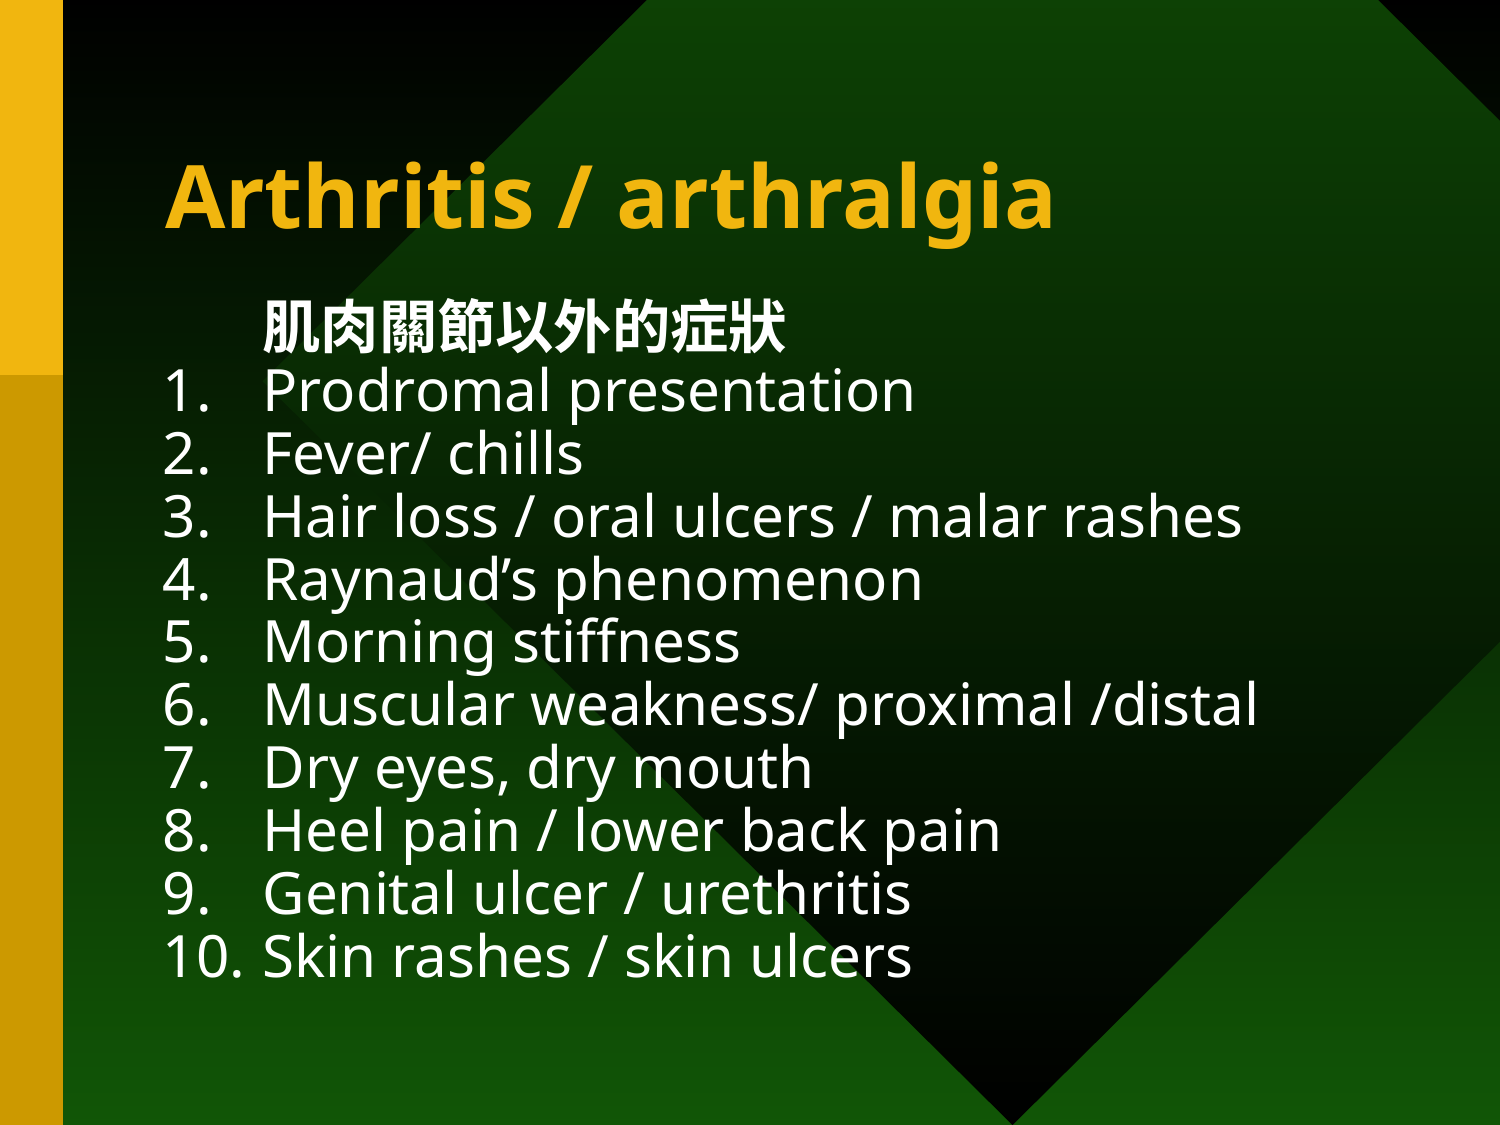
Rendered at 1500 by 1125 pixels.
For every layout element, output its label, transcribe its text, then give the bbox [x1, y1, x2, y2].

list 肌肉關節以外的症狀 Prodromal presentation Fever/ chills Hair loss / oral ulcers / malar rashes Raynaud’s phenomenon Morning stiffness Muscular weakness/ proximal /distal Dry eyes, dry mouth Heel pain / lower back pain Genital ulcer / urethritis Skin rashes / skin ulcers [147, 290, 1386, 1035]
title Arthritis / arthralgia [150, 99, 1388, 288]
